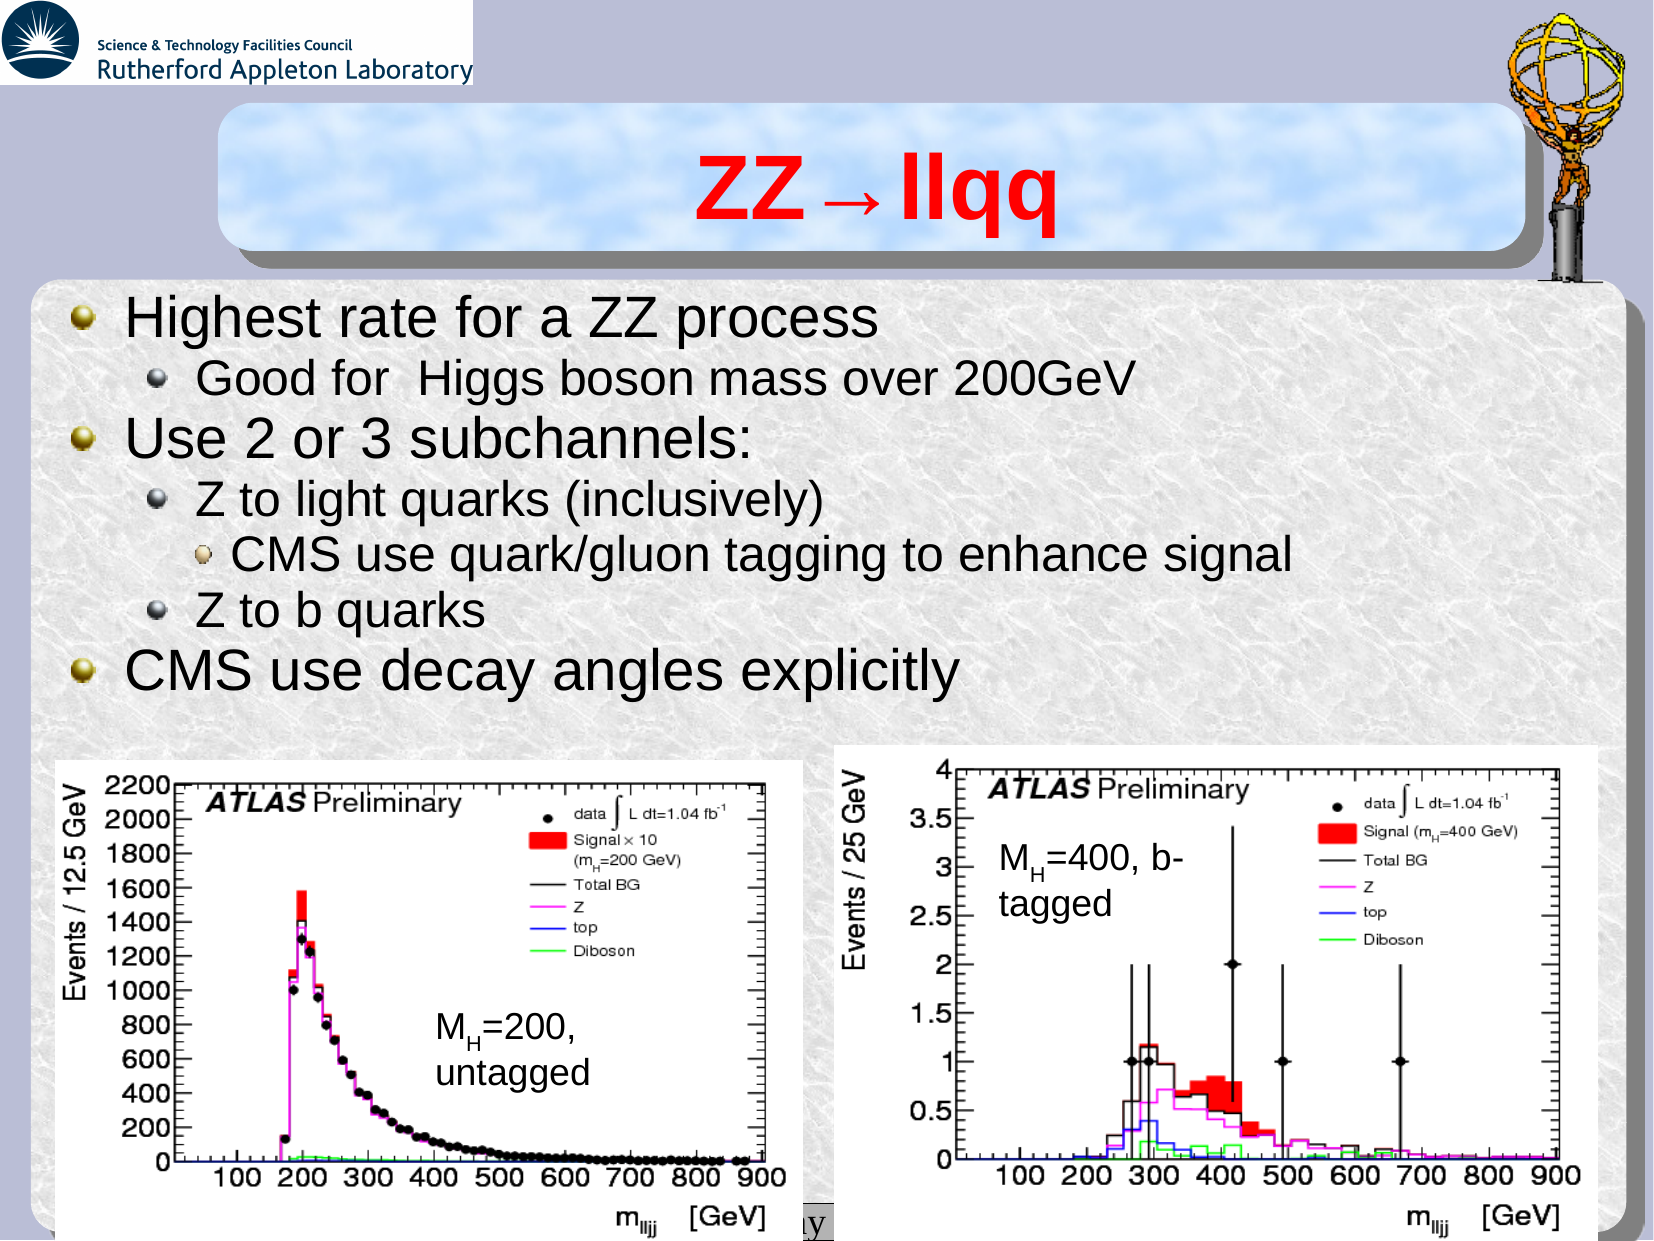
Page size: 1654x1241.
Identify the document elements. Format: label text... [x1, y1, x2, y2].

list Highest rate for a ZZ process Good for Higgs boson mass over 200GeV Use 2 or 3 subchannels: Z to light quarks (inclusively) CMS use quark/gluon tagging to enhance signal Z to b quarks CMS use decay angles explicitly [53, 285, 1588, 1193]
picture [0, 0, 473, 85]
text_box MH=400, b-tagged [983, 825, 1261, 933]
text_box MH=200, untagged [420, 994, 697, 1102]
title ZZ→llqq [244, 112, 1512, 263]
picture [30, 0, 1654, 1241]
